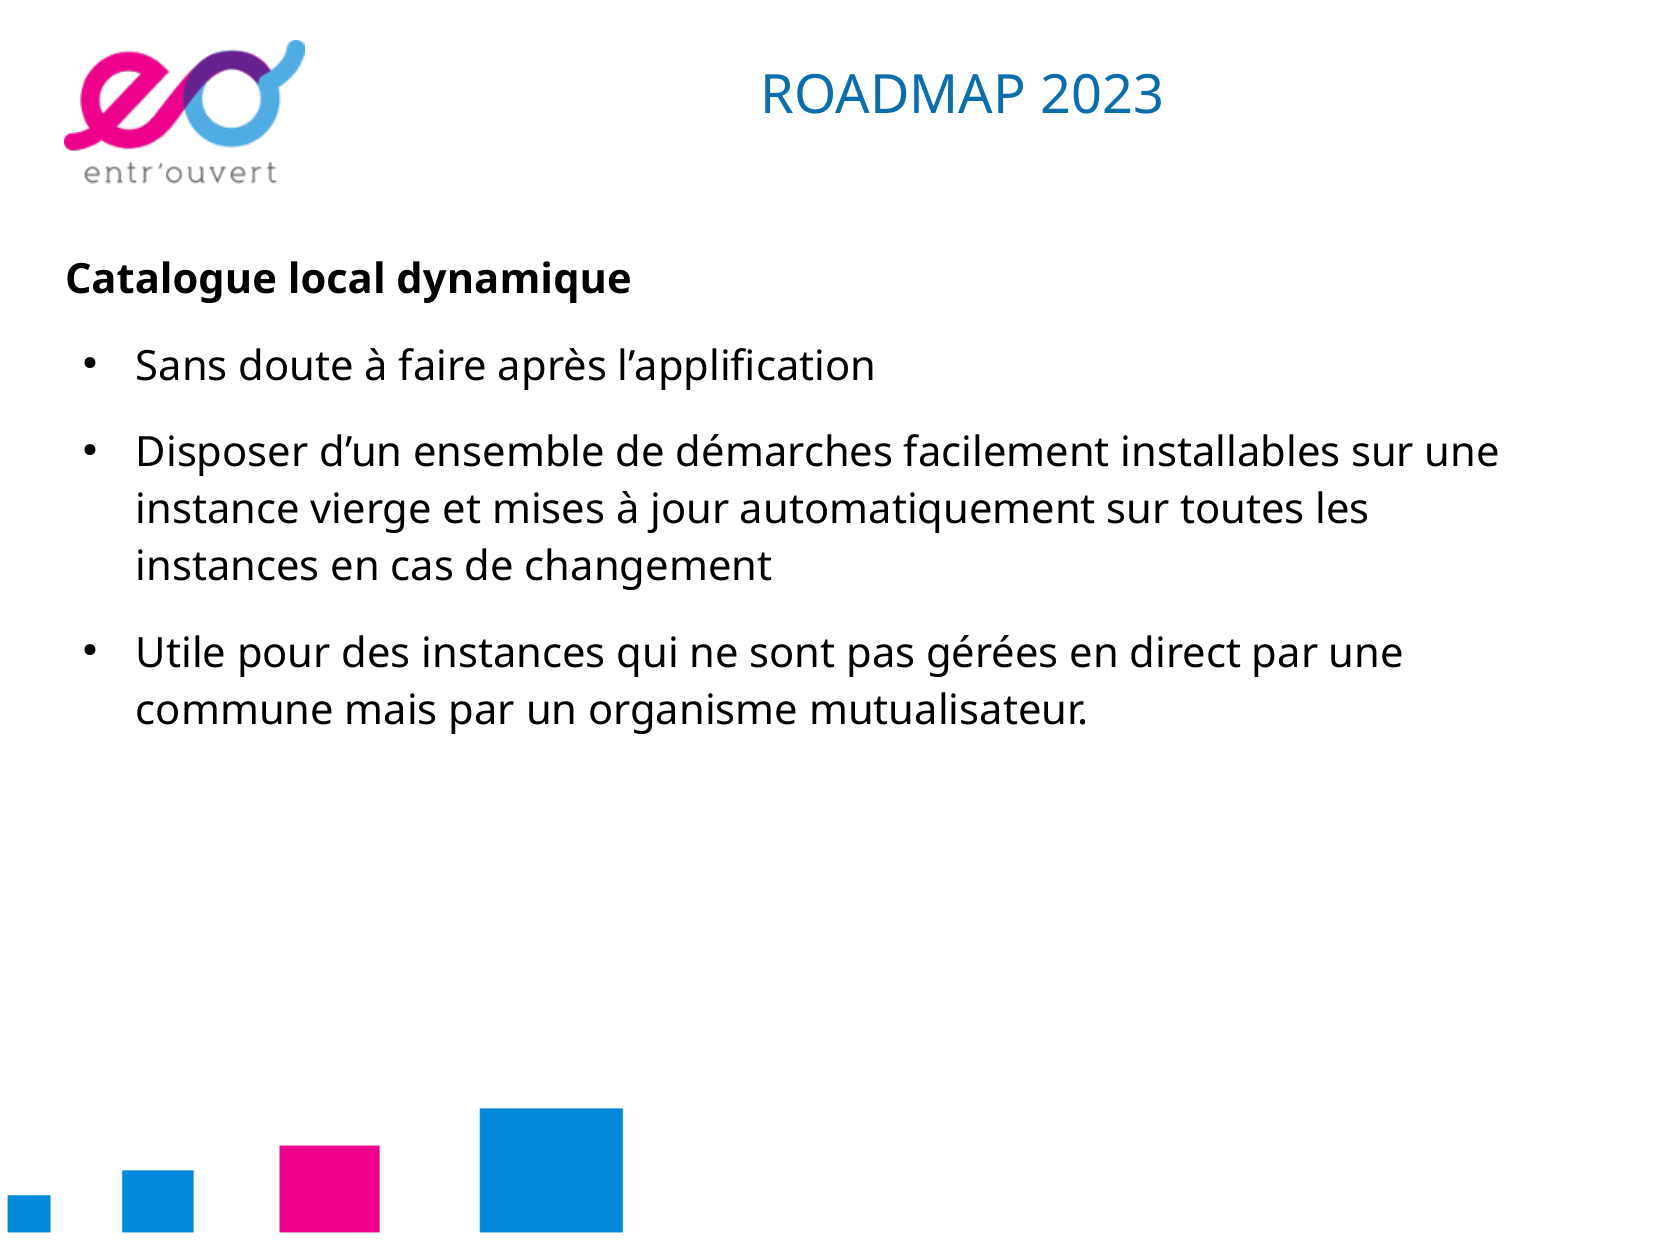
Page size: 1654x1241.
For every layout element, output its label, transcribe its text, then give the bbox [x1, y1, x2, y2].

picture [5, 1106, 626, 1235]
picture [64, 40, 305, 184]
title roadmap 2023 [354, 55, 1571, 263]
list Catalogue local dynamique Sans doute à faire après l’applification Disposer d’un ensemble de démarches facilement installables sur une instance vierge et mises à jour automatiquement sur toutes les instances en cas de changement Utile pour des instances qui ne sont pas gérées en direct par une commune mais par un organisme mutualisateur. [65, 249, 1548, 355]
